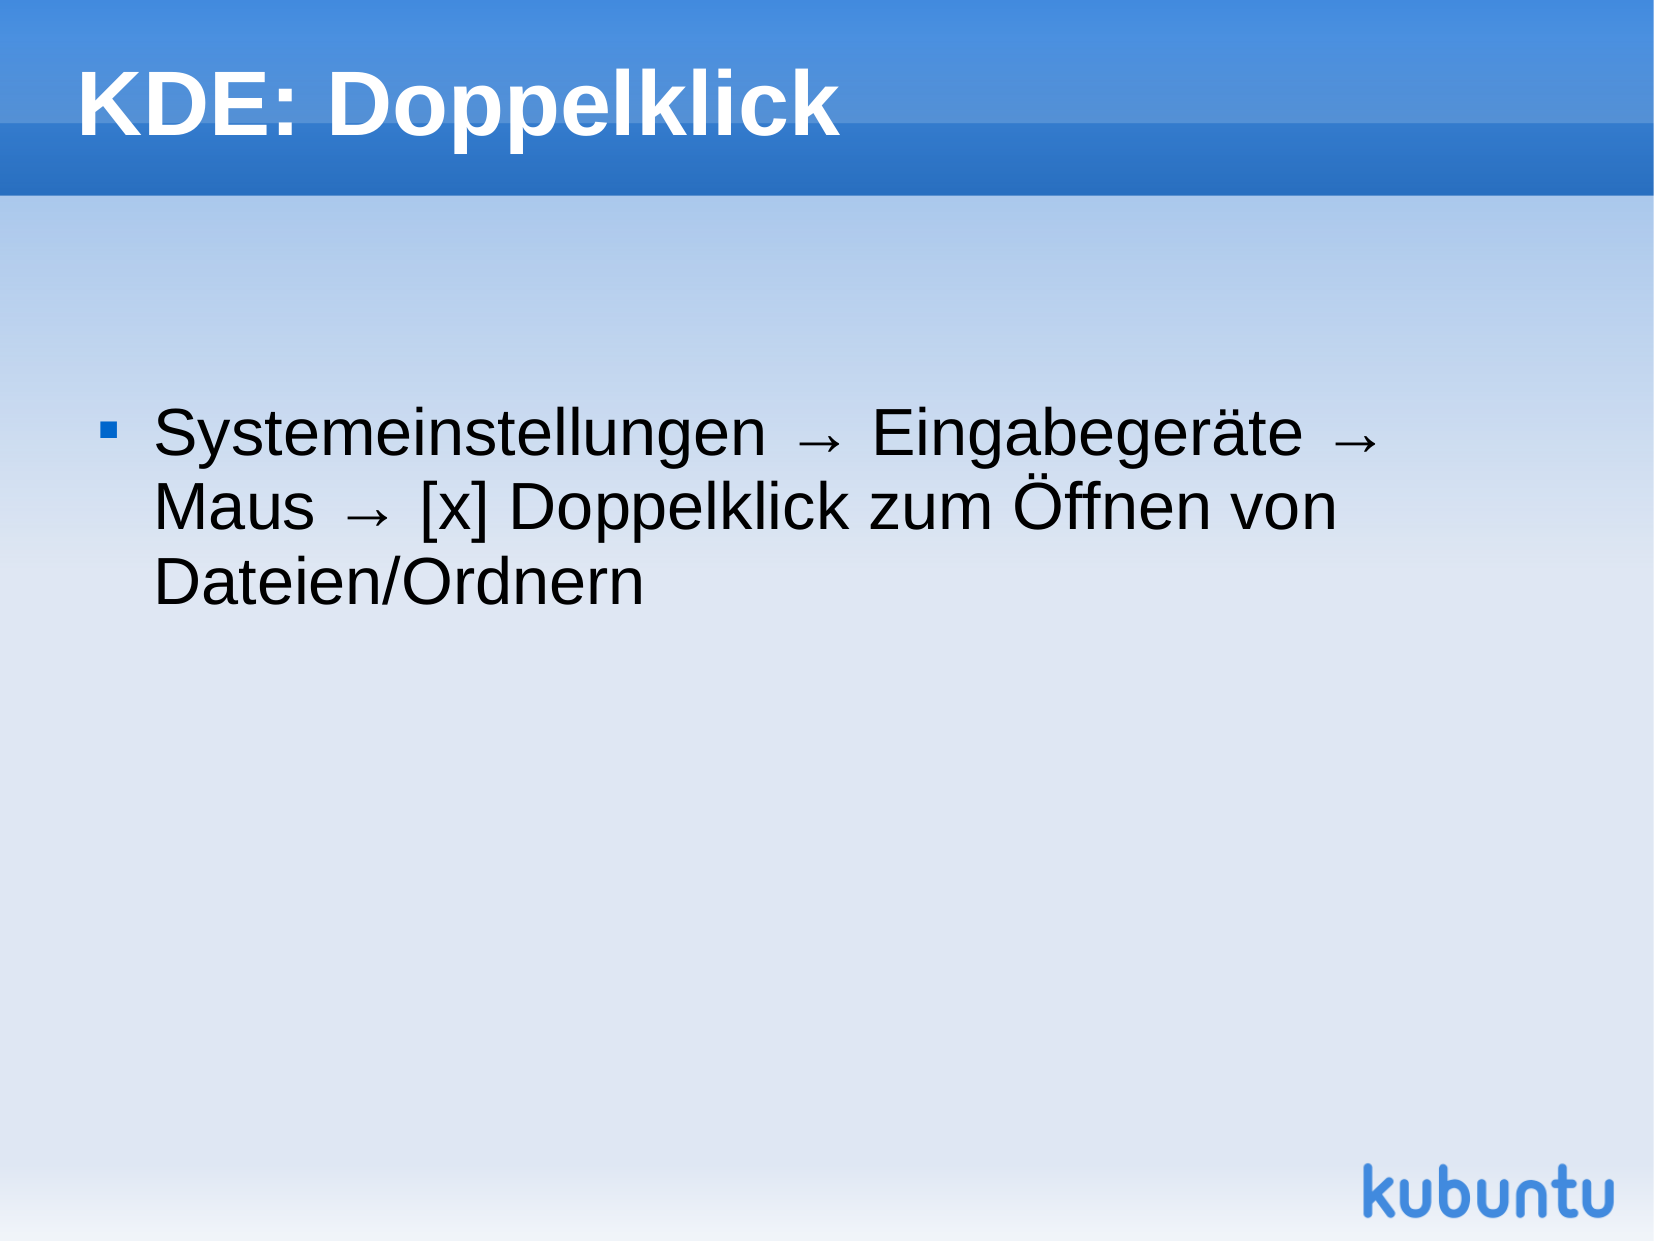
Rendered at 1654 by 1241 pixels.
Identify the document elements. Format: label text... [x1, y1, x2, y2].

list Systemeinstellungen → Eingabegeräte → Maus → [x] Doppelklick zum Öffnen von Dateien/Ordnern [82, 290, 1571, 1109]
picture [0, 0, 1654, 1241]
title KDE: Doppelklick [76, 0, 1565, 208]
